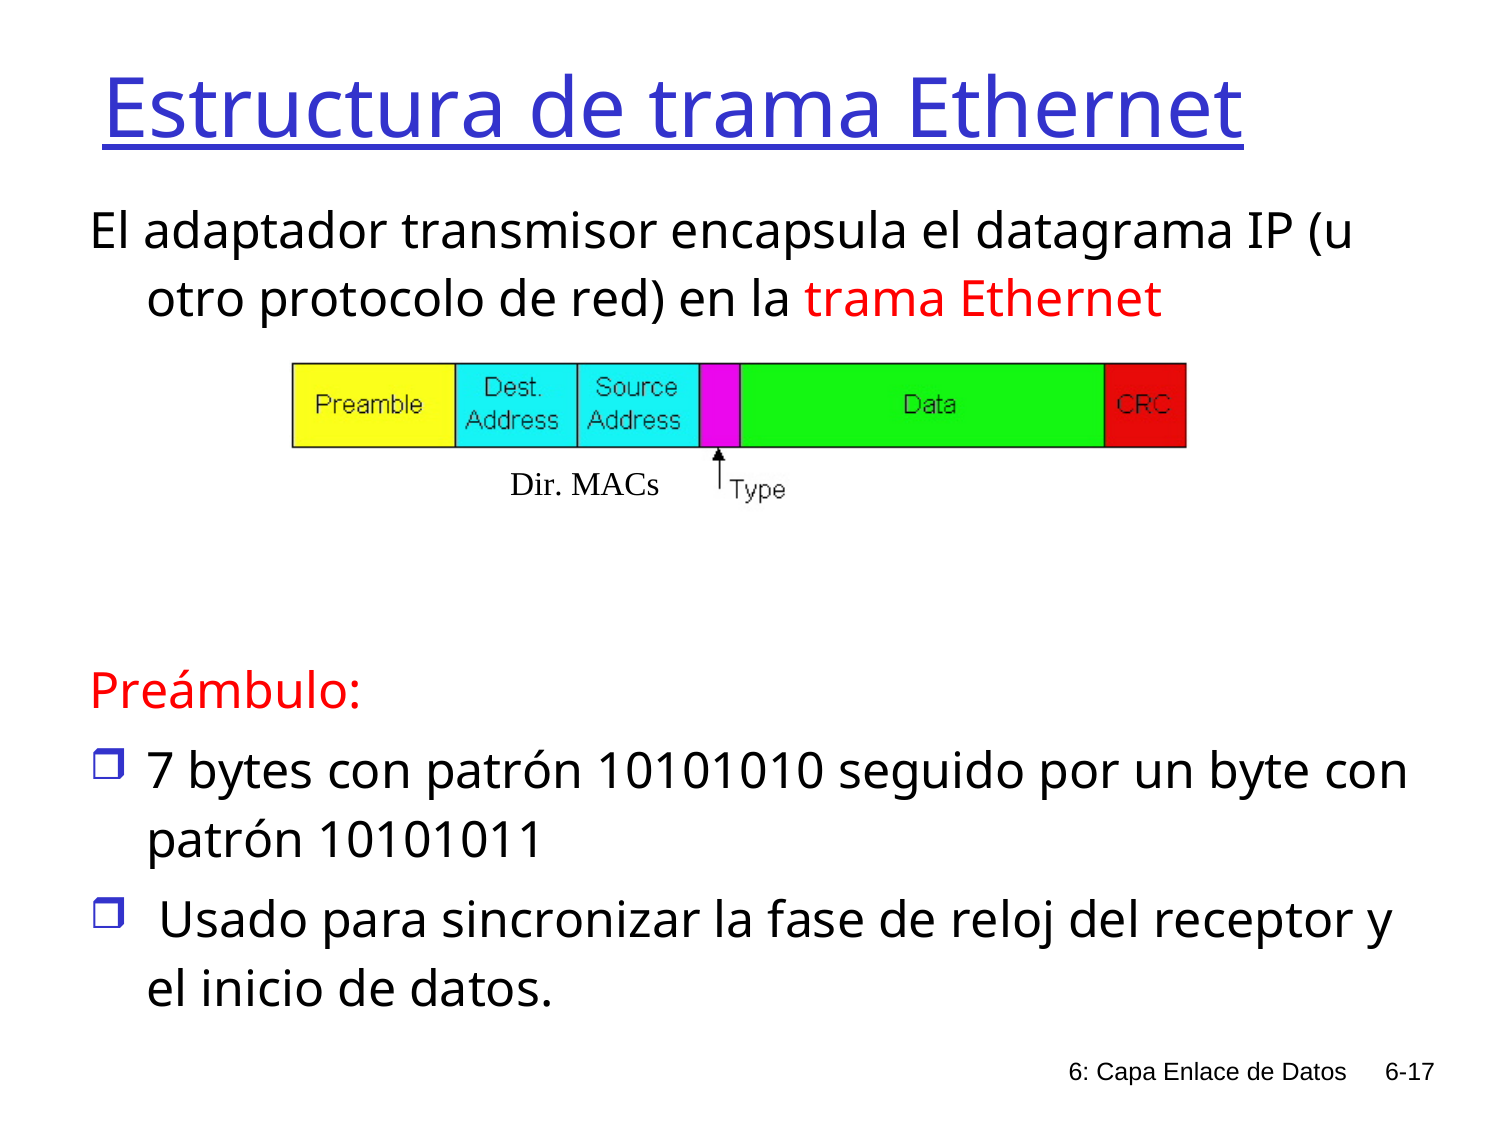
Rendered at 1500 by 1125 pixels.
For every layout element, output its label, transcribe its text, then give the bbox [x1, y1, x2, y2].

title Estructura de trama Ethernet [87, 23, 1363, 187]
list El adaptador transmisor encapsula el datagrama IP (u otro protocolo de red) en la trama Ethernet Preámbulo: 7 bytes con patrón 10101010 seguido por un byte con patrón 10101011 Usado para sincronizar la fase de reloj del receptor y el inicio de datos. [75, 187, 1426, 1013]
picture [289, 360, 1190, 516]
text_box Dir. MACs [495, 454, 675, 510]
